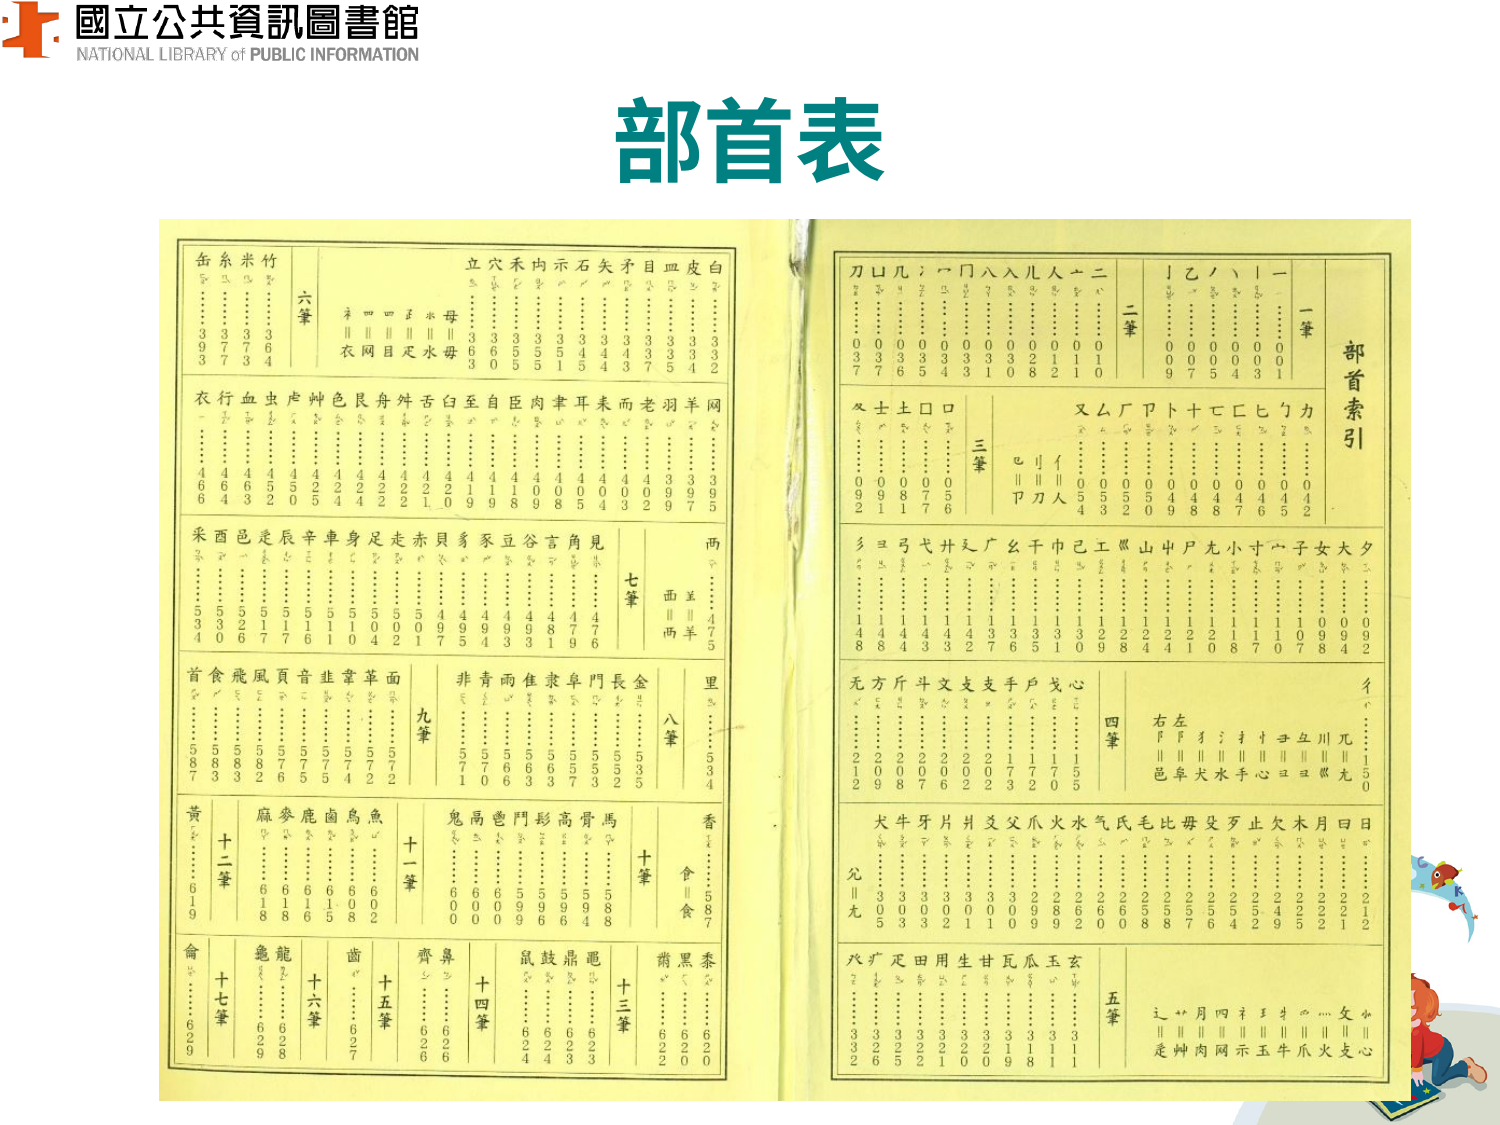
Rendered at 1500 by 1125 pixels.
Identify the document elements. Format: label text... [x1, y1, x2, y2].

title 部首表 [75, 45, 1425, 233]
picture [159, 219, 1500, 1125]
picture [0, 0, 420, 62]
